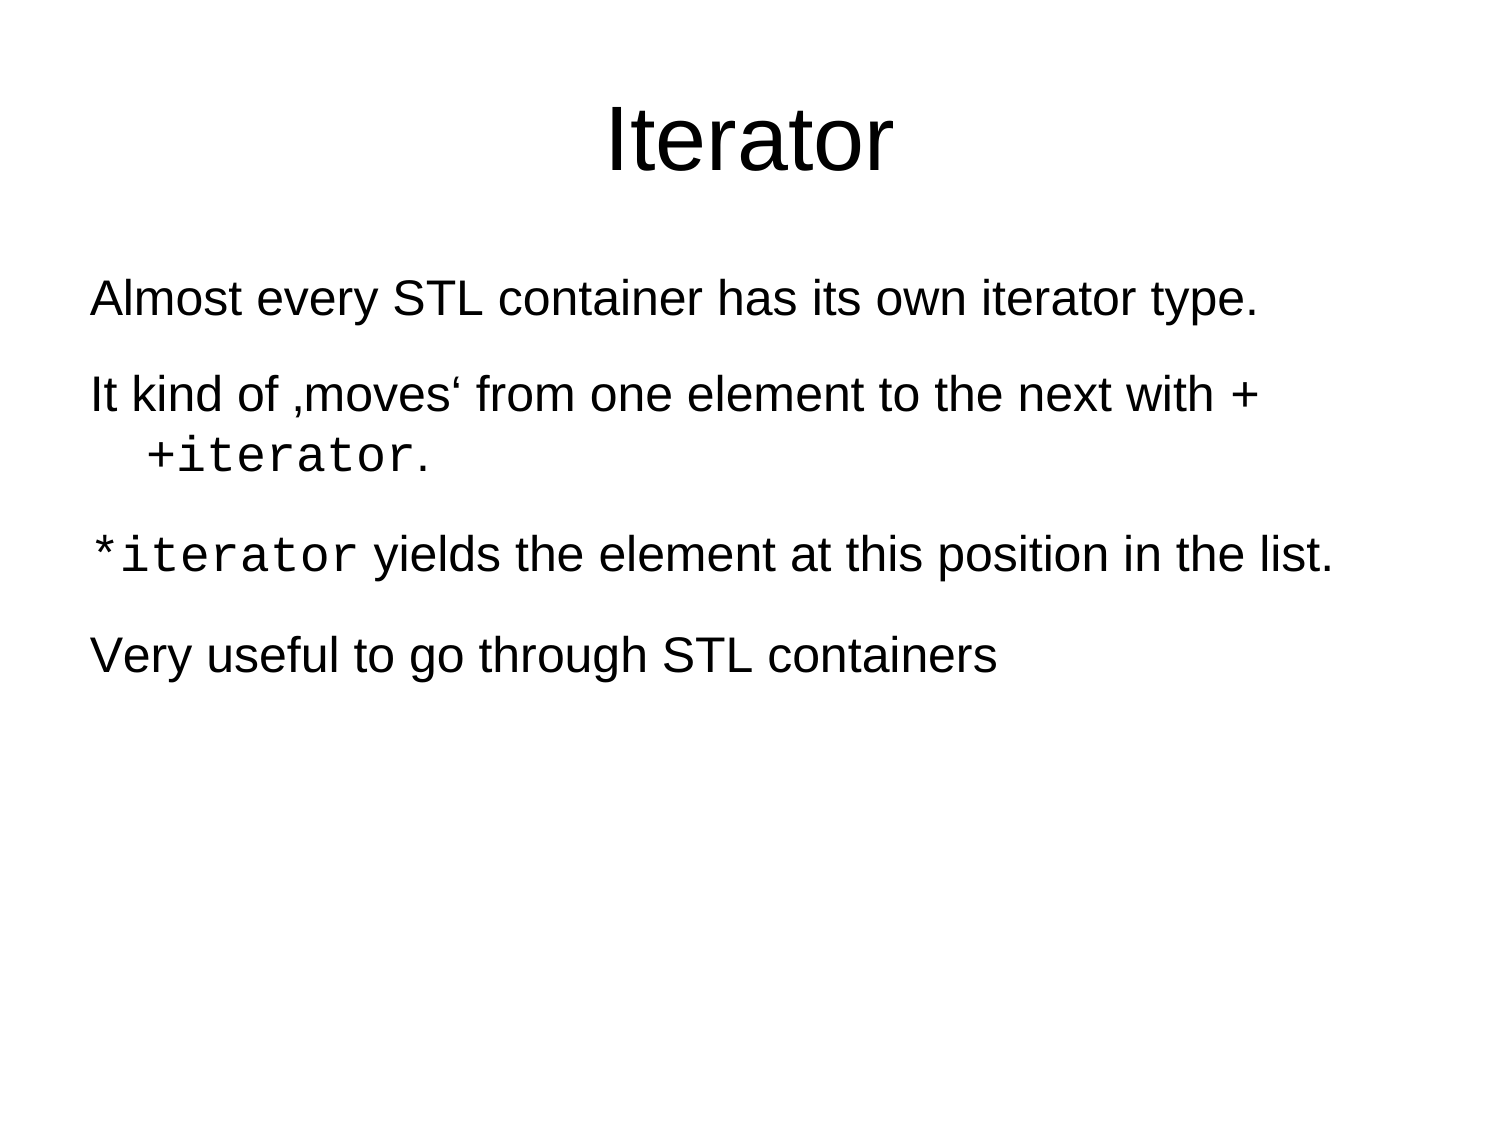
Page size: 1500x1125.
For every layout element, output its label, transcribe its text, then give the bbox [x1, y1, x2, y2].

list Almost every STL container has its own iterator type. It kind of ‚moves‘ from one element to the next with ++iterator. *iterator yields the element at this position in the list. Very useful to go through STL containers [75, 262, 1426, 1006]
title Iterator [75, 45, 1426, 233]
